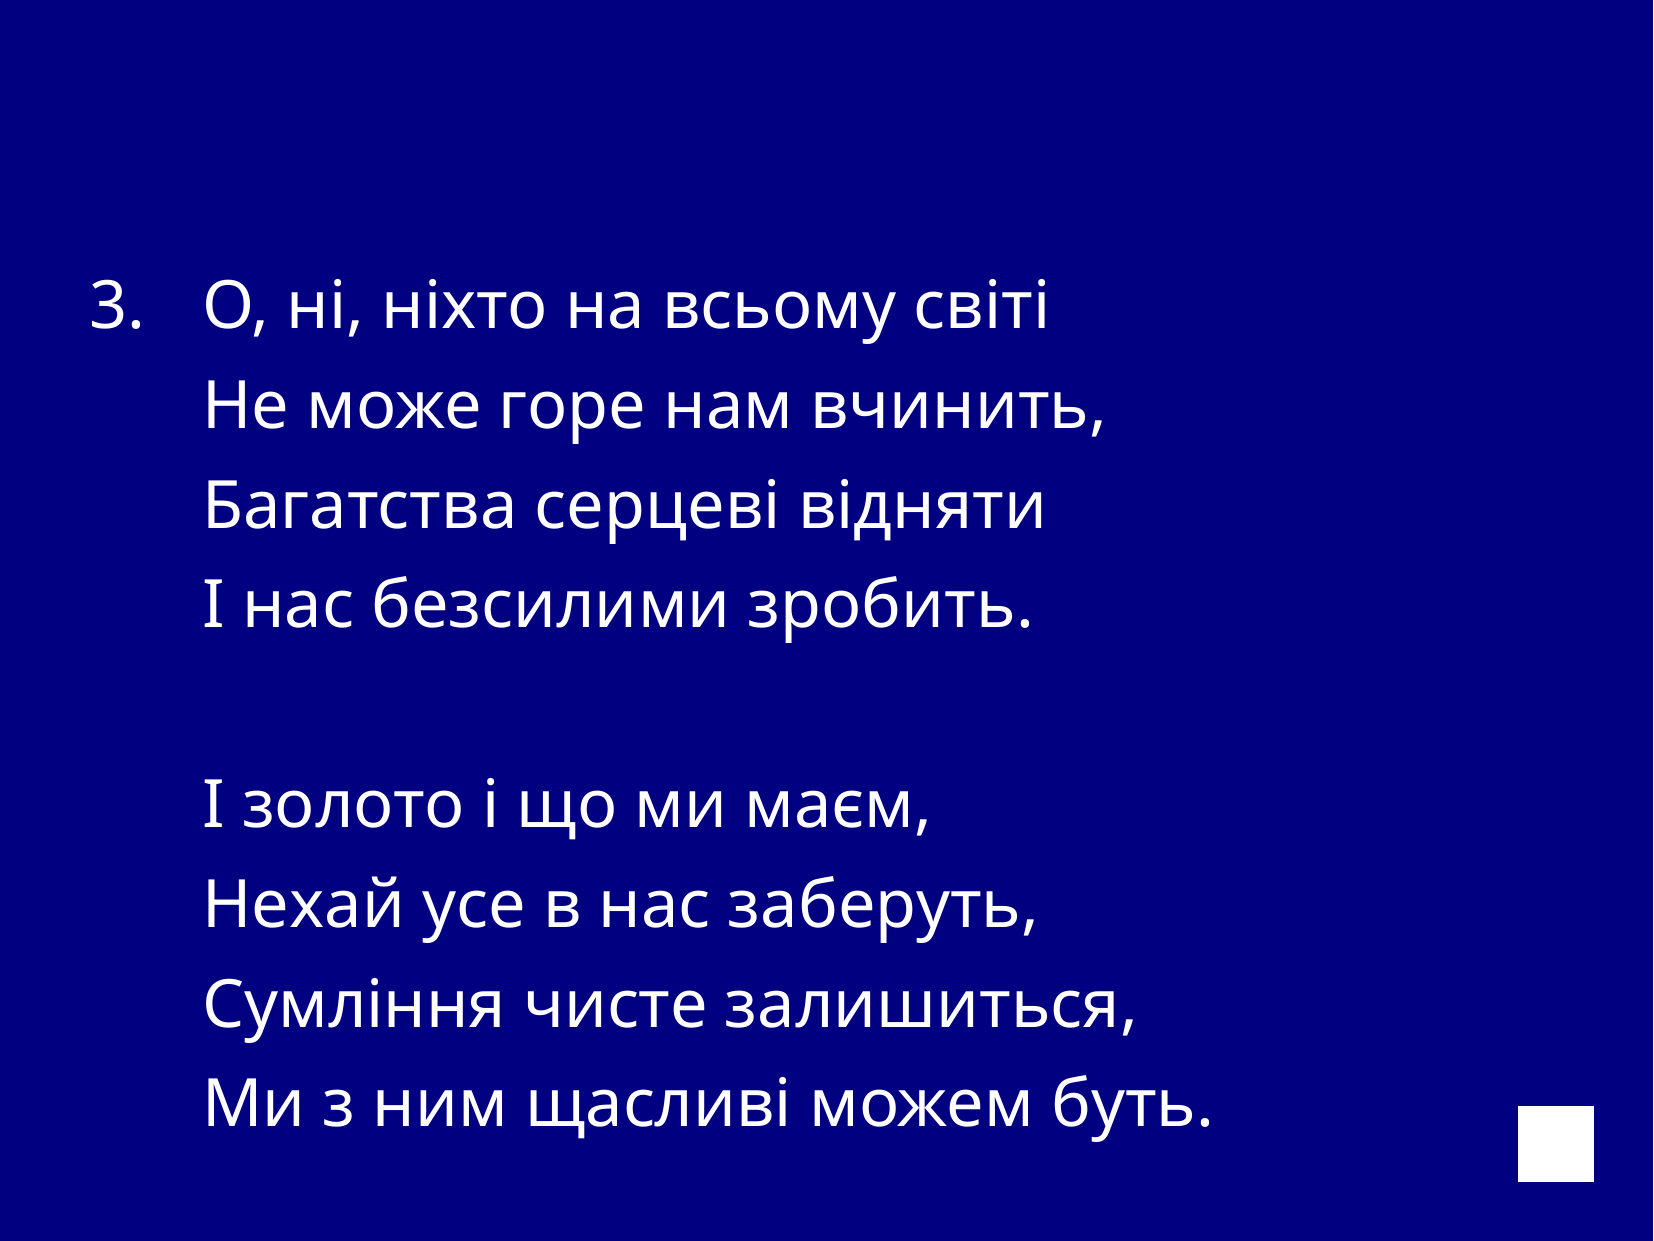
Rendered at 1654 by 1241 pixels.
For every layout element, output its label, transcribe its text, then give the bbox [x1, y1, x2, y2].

text_box 3. О, ні, ніхто на всьому світі Не може горе нам вчинить, Багатства серцеві відняти І нас безсилими зробить. І золото і що ми маєм, Нехай усе в нас заберуть, Сумління чисте залишиться, Ми з ним щасливі можем буть. [75, 150, 1576, 1163]
text_box [1518, 1106, 1594, 1182]
